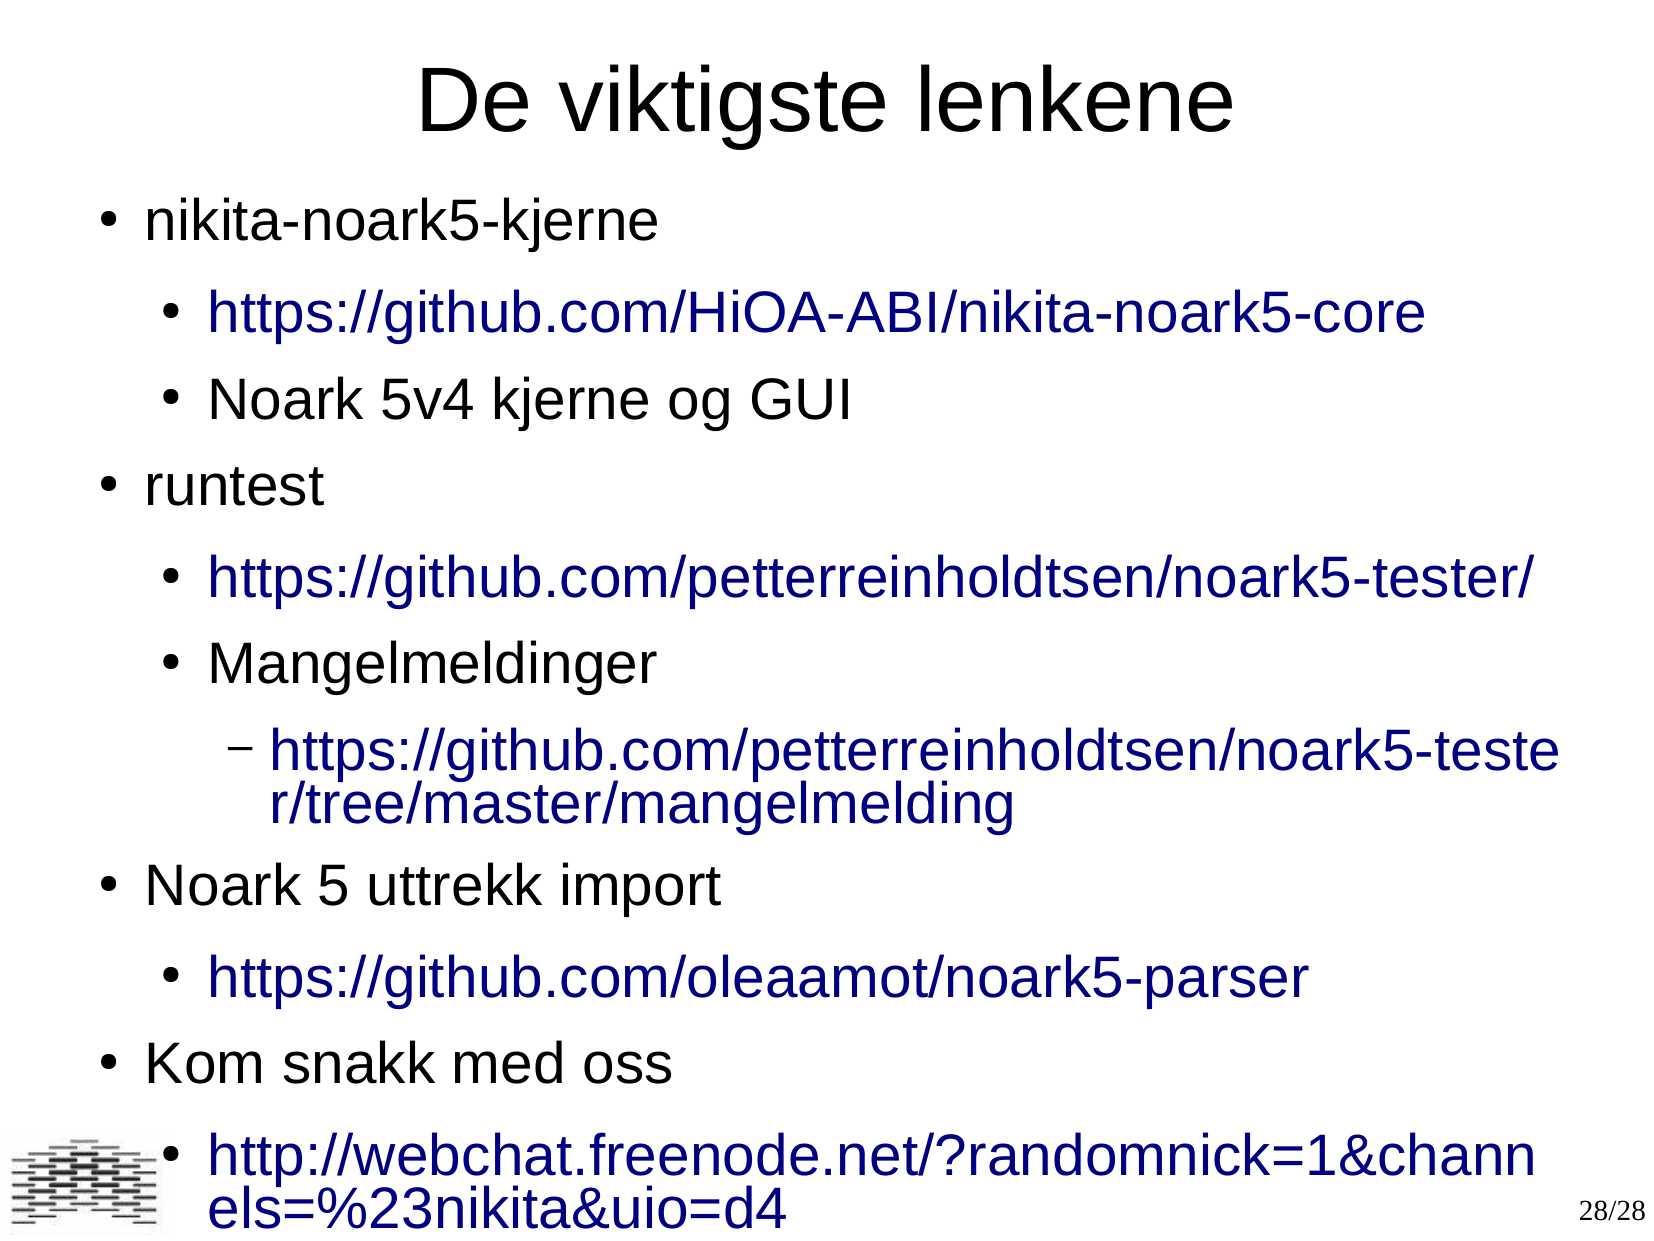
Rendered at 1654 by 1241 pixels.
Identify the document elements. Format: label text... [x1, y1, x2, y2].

title De viktigste lenkene [82, 48, 1571, 152]
picture [5, 1129, 169, 1235]
list nikita-noark5-kjerne https://github.com/HiOA-ABI/nikita-noark5-core Noark 5v4 kjerne og GUI runtest https://github.com/petterreinholdtsen/noark5-tester/ Mangelmeldinger https://github.com/petterreinholdtsen/noark5-tester/tree/master/mangelmelding Noark 5 uttrekk import https://github.com/oleaamot/noark5-parser Kom snakk med oss http://webchat.freenode.net/?randomnick=1&channels=%23nikita&uio=d4 [82, 187, 1571, 1138]
